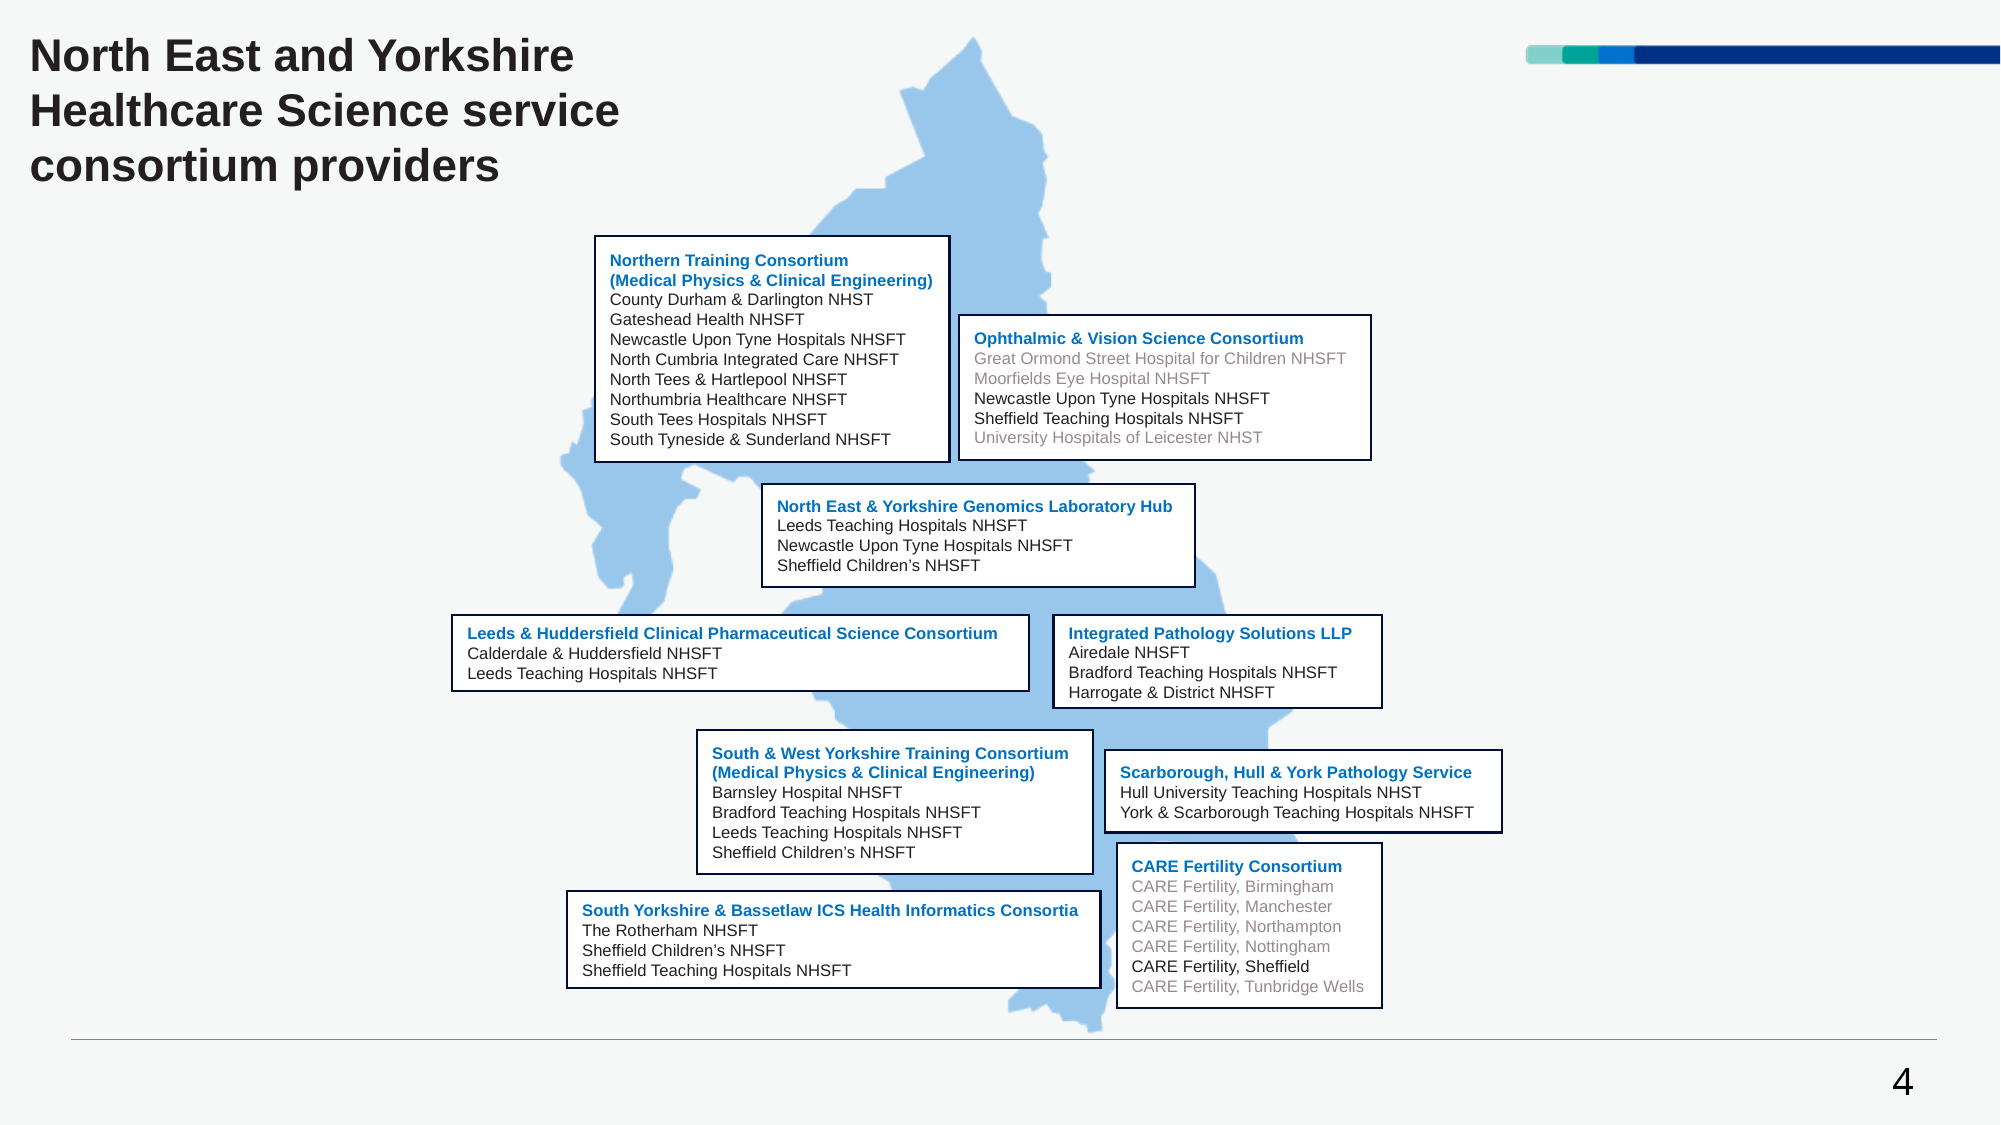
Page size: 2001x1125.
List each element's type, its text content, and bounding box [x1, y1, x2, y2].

text_box Scarborough, Hull & York Pathology Service Hull University Teaching Hospitals NHST York & Scarborough Teaching Hospitals NHSFT [1105, 750, 1502, 833]
picture [553, 32, 1336, 1043]
text_box CARE Fertility Consortium CARE Fertility, Birmingham CARE Fertility, Manchester CARE Fertility, Northampton CARE Fertility, Nottingham CARE Fertility, Sheffield CARE Fertility, Tunbridge Wells [1117, 843, 1382, 1008]
text_box Integrated Pathology Solutions LLP Airedale NHSFT Bradford Teaching Hospitals NHSFT Harrogate & District NHSFT [1053, 615, 1382, 708]
text_box North East and Yorkshire Healthcare Science service consortium providers [14, 18, 810, 201]
text_box North East & Yorkshire Genomics Laboratory Hub Leeds Teaching Hospitals NHSFT Newcastle Upon Tyne Hospitals NHSFT Sheffield Children’s NHSFT [762, 484, 1195, 587]
text_box Ophthalmic & Vision Science Consortium Great Ormond Street Hospital for Children NHSFT Moorfields Eye Hospital NHSFT Newcastle Upon Tyne Hospitals NHSFT Sheffield Teaching Hospitals NHSFT University Hospitals of Leicester NHST [959, 315, 1371, 460]
text_box South Yorkshire & Bassetlaw ICS Health Informatics Consortia The Rotherham NHSFT Sheffield Children’s NHSFT Sheffield Teaching Hospitals NHSFT [567, 891, 1100, 988]
text_box Northern Training Consortium (Medical Physics & Clinical Engineering) County Durham & Darlington NHST Gateshead Health NHSFT Newcastle Upon Tyne Hospitals NHSFT North Cumbria Integrated Care NHSFT North Tees & Hartlepool NHSFT Northumbria Healthcare NHSFT South Tees Hospitals NHSFT South Tyneside & Sunderland NHSFT [595, 236, 949, 462]
text_box South & West Yorkshire Training Consortium (Medical Physics & Clinical Engineering) Barnsley Hospital NHSFT Bradford Teaching Hospitals NHSFT Leeds Teaching Hospitals NHSFT Sheffield Children’s NHSFT [697, 730, 1093, 874]
text_box Leeds & Huddersfield Clinical Pharmaceutical Science Consortium Calderdale & Huddersfield NHSFT Leeds Teaching Hospitals NHSFT [452, 615, 1029, 691]
